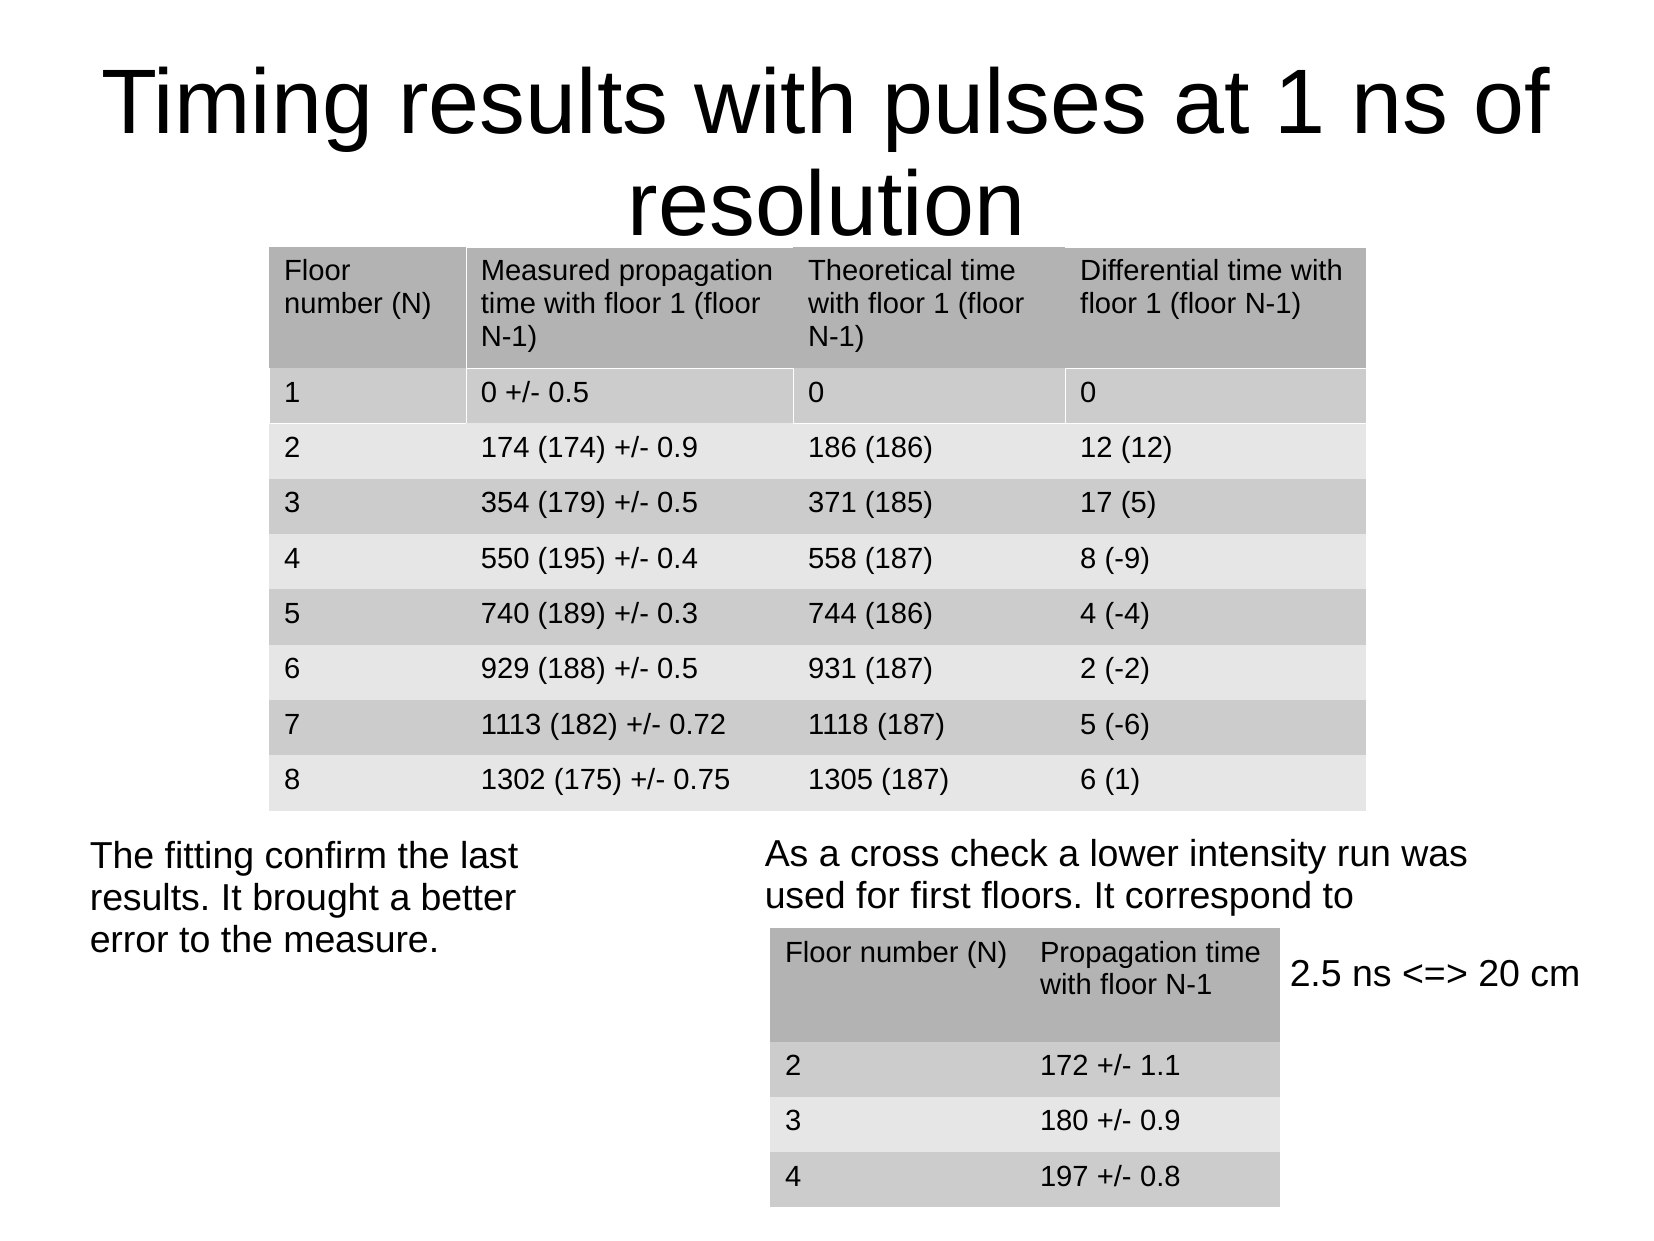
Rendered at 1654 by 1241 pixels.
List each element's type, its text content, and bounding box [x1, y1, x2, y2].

table_cell 1 [270, 368, 466, 423]
table_cell 4 [770, 1152, 1025, 1207]
title Timing results with pulses at 1 ns of resolution [82, 49, 1571, 257]
table_cell 371 (185) [793, 479, 1065, 534]
text_box As a cross check a lower intensity run was used for first floors. It correspond to [750, 825, 1486, 924]
table_cell 4 (-4) [1065, 589, 1366, 645]
table_cell 1305 (187) [793, 755, 1065, 811]
table_cell 1118 (187) [793, 700, 1065, 755]
table_cell 4 [269, 534, 466, 589]
table_cell 0 [1066, 369, 1366, 423]
text_box The fitting confirm the last results. It brought a better error to the measure. [75, 827, 586, 969]
table_cell 1113 (182) +/- 0.72 [466, 700, 793, 755]
table_cell 558 (187) [793, 534, 1065, 589]
table_cell 174 (174) +/- 0.9 [466, 423, 793, 479]
table_cell 744 (186) [793, 589, 1065, 645]
table_cell 7 [269, 700, 466, 755]
table_cell 3 [770, 1097, 1025, 1152]
table_header Propagation time with floor N-1 [1025, 928, 1280, 1042]
table_header Floor number (N) [770, 928, 1025, 1042]
table_cell 12 (12) [1065, 424, 1366, 479]
table_cell 931 (187) [793, 645, 1065, 700]
table_cell 929 (188) +/- 0.5 [466, 645, 793, 700]
table_header Differential time with floor 1 (floor N-1) [1065, 248, 1366, 368]
table_cell 6 [269, 645, 466, 700]
table_cell 2 [269, 424, 466, 479]
table_cell 8 [269, 755, 466, 811]
table_cell 17 (5) [1065, 479, 1366, 534]
table_cell 186 (186) [793, 424, 1065, 479]
table_cell 740 (189) +/- 0.3 [466, 589, 793, 645]
table_cell 3 [269, 479, 466, 534]
table_cell 172 +/- 1.1 [1025, 1042, 1280, 1097]
table_header Measured propagation time with floor 1 (floor N-1) [467, 248, 793, 368]
table_header Floor number (N) [269, 247, 466, 368]
table_cell 550 (195) +/- 0.4 [466, 534, 793, 589]
table_cell 2 (-2) [1065, 645, 1366, 700]
table_cell 2 [770, 1042, 1025, 1097]
text_box 2.5 ns <=> 20 cm [1275, 945, 1606, 1002]
table_cell 0 [794, 368, 1065, 423]
table_cell 1302 (175) +/- 0.75 [466, 755, 793, 811]
table_cell 5 [269, 589, 466, 645]
table_cell 0 +/- 0.5 [467, 369, 793, 423]
table_cell 354 (179) +/- 0.5 [466, 479, 793, 534]
table_cell 8 (-9) [1065, 534, 1366, 589]
table_header Theoretical time with floor 1 (floor N-1) [793, 247, 1065, 368]
table_cell 5 (-6) [1065, 700, 1366, 755]
table_cell 197 +/- 0.8 [1025, 1152, 1280, 1207]
table_cell 180 +/- 0.9 [1025, 1097, 1280, 1152]
table_cell 6 (1) [1065, 755, 1366, 811]
